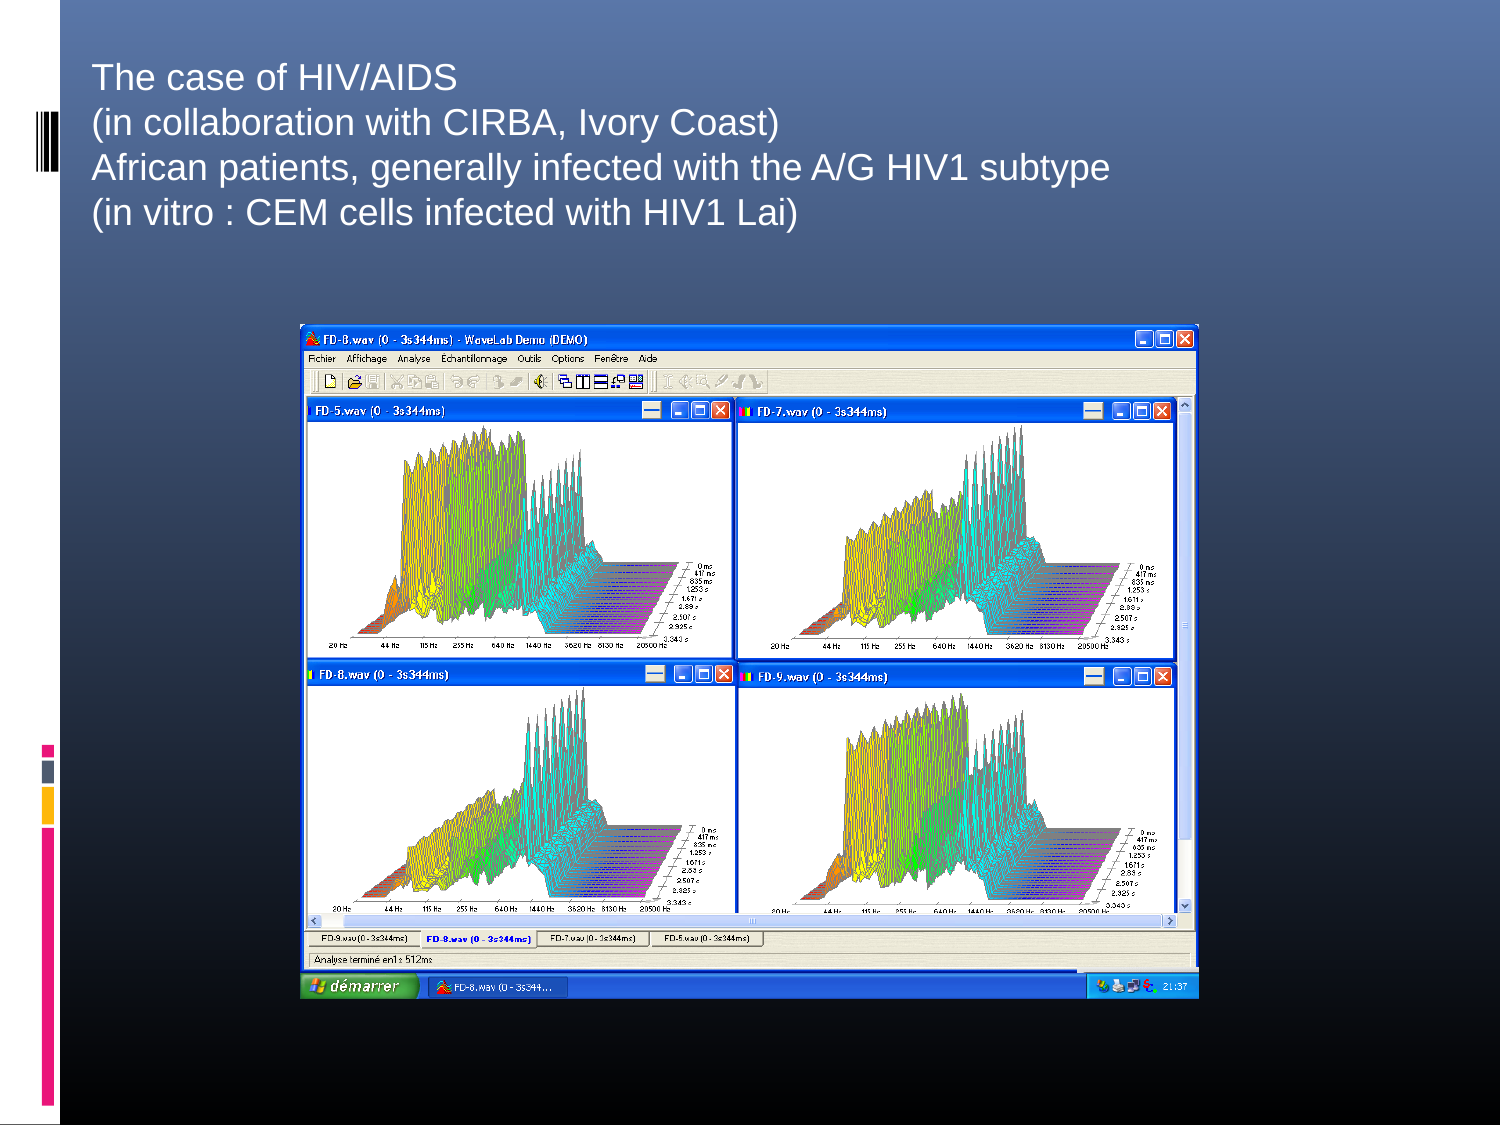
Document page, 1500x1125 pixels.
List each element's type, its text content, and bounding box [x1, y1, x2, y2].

picture [300, 324, 1199, 999]
text_box The case of HIV/AIDS (in collaboration with CIRBA, Ivory Coast) African patients, generally infected with the A/G HIV1 subtype (in vitro : CEM cells infected with HIV1 Lai) [76, 0, 1500, 286]
